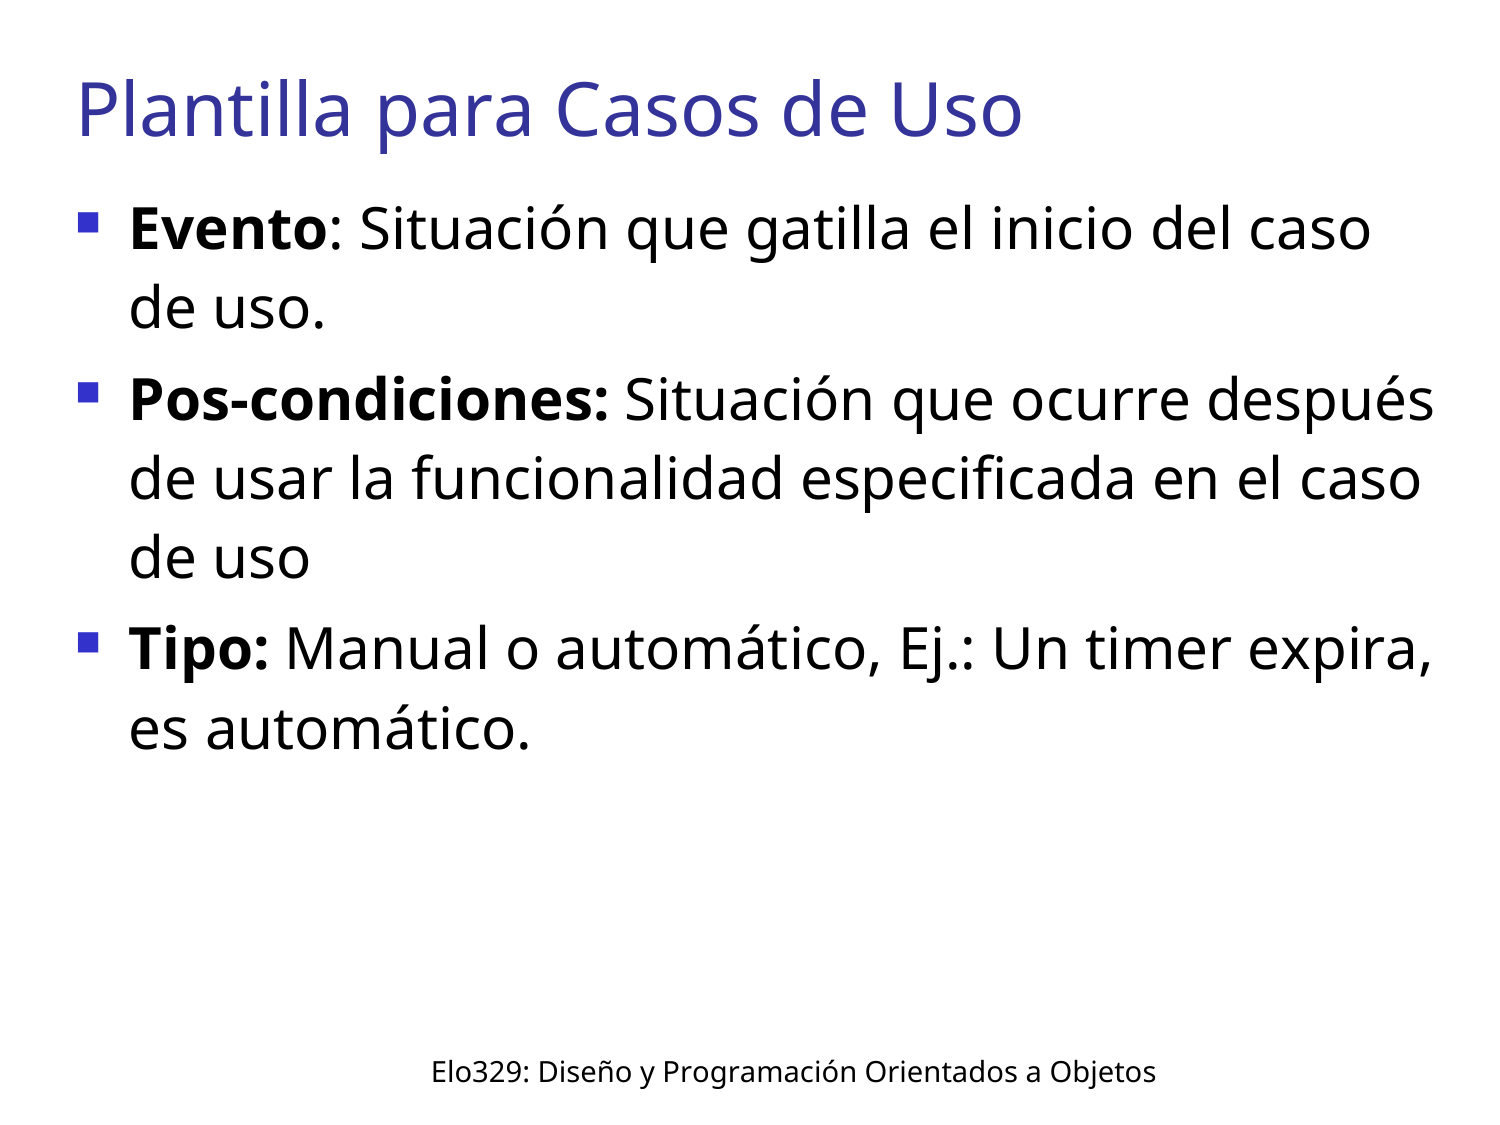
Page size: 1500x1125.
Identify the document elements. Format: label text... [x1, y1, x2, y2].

list Evento: Situación que gatilla el inicio del caso de uso. Pos-condiciones: Situación que ocurre después de usar la funcionalidad especificada en el caso de uso Tipo: Manual o automático, Ej.: Un timer expira, es automático. [75, 187, 1446, 1051]
title Plantilla para Casos de Uso [75, 25, 1449, 188]
